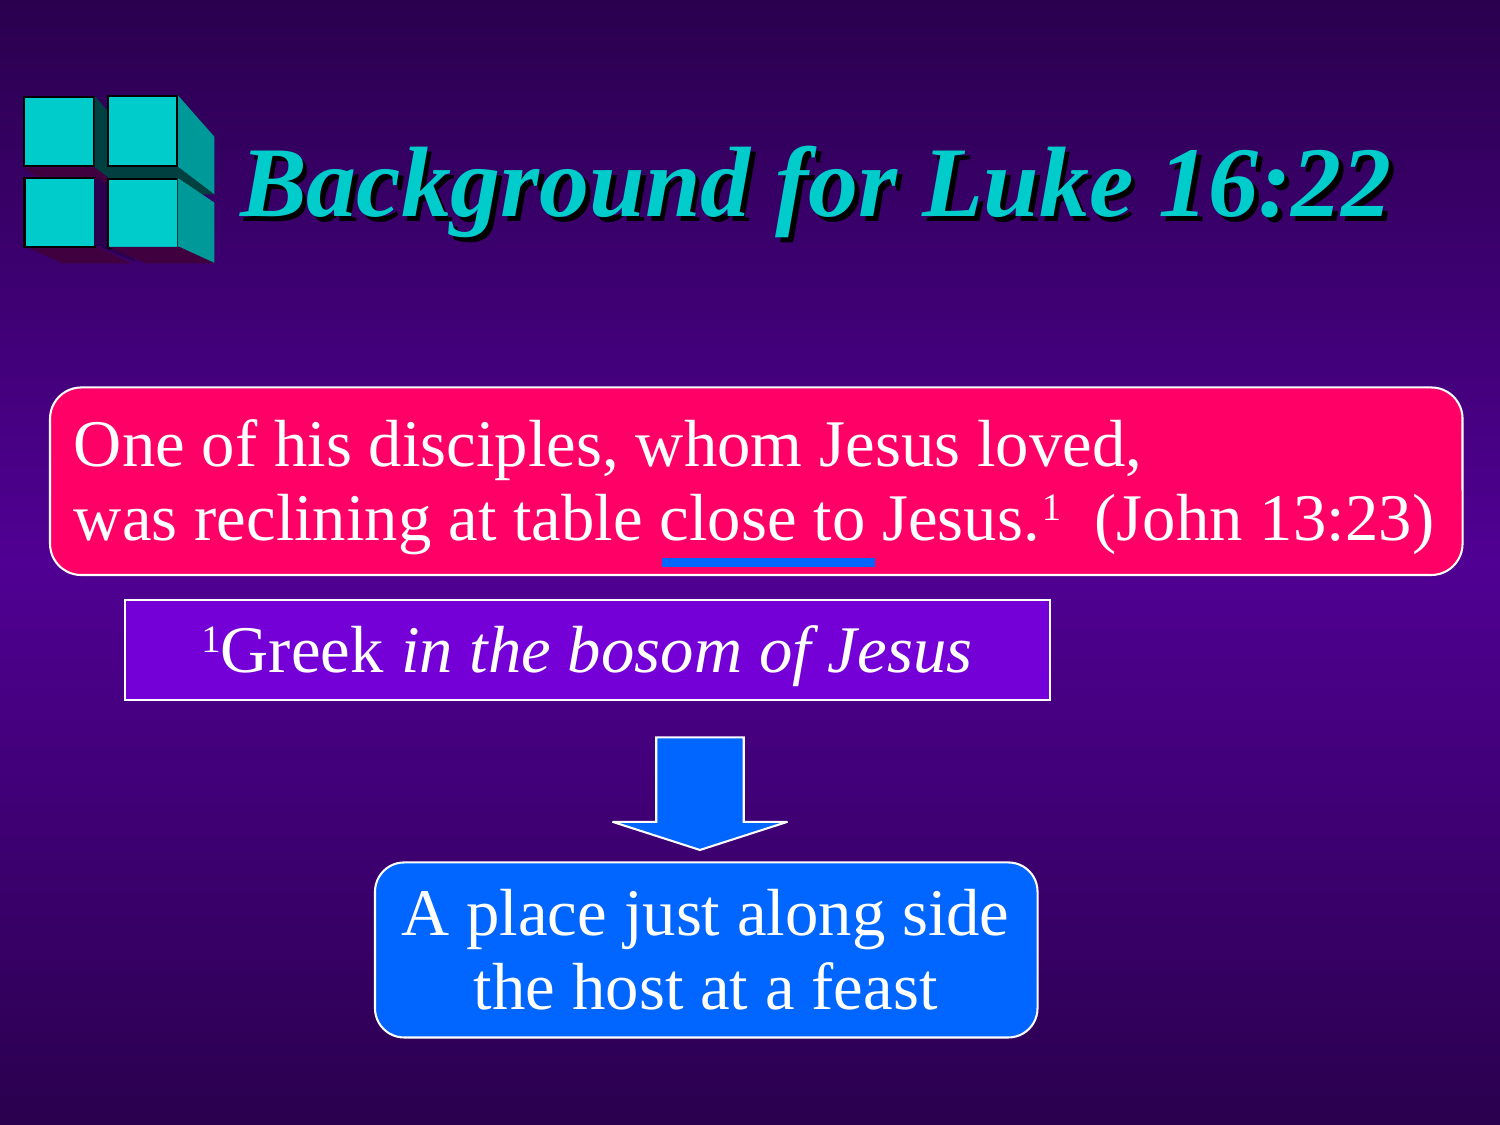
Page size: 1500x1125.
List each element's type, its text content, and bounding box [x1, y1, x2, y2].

text_box 1Greek in the bosom of Jesus [124, 599, 1050, 700]
text_box A place just along side the host at a feast [375, 862, 1038, 1038]
text_box [612, 737, 788, 850]
text_box One of his disciples, whom Jesus loved, was reclining at table close to Jesus.1 (John 13:23) [50, 387, 1463, 576]
title Background for Luke 16:22 [224, 78, 1475, 288]
